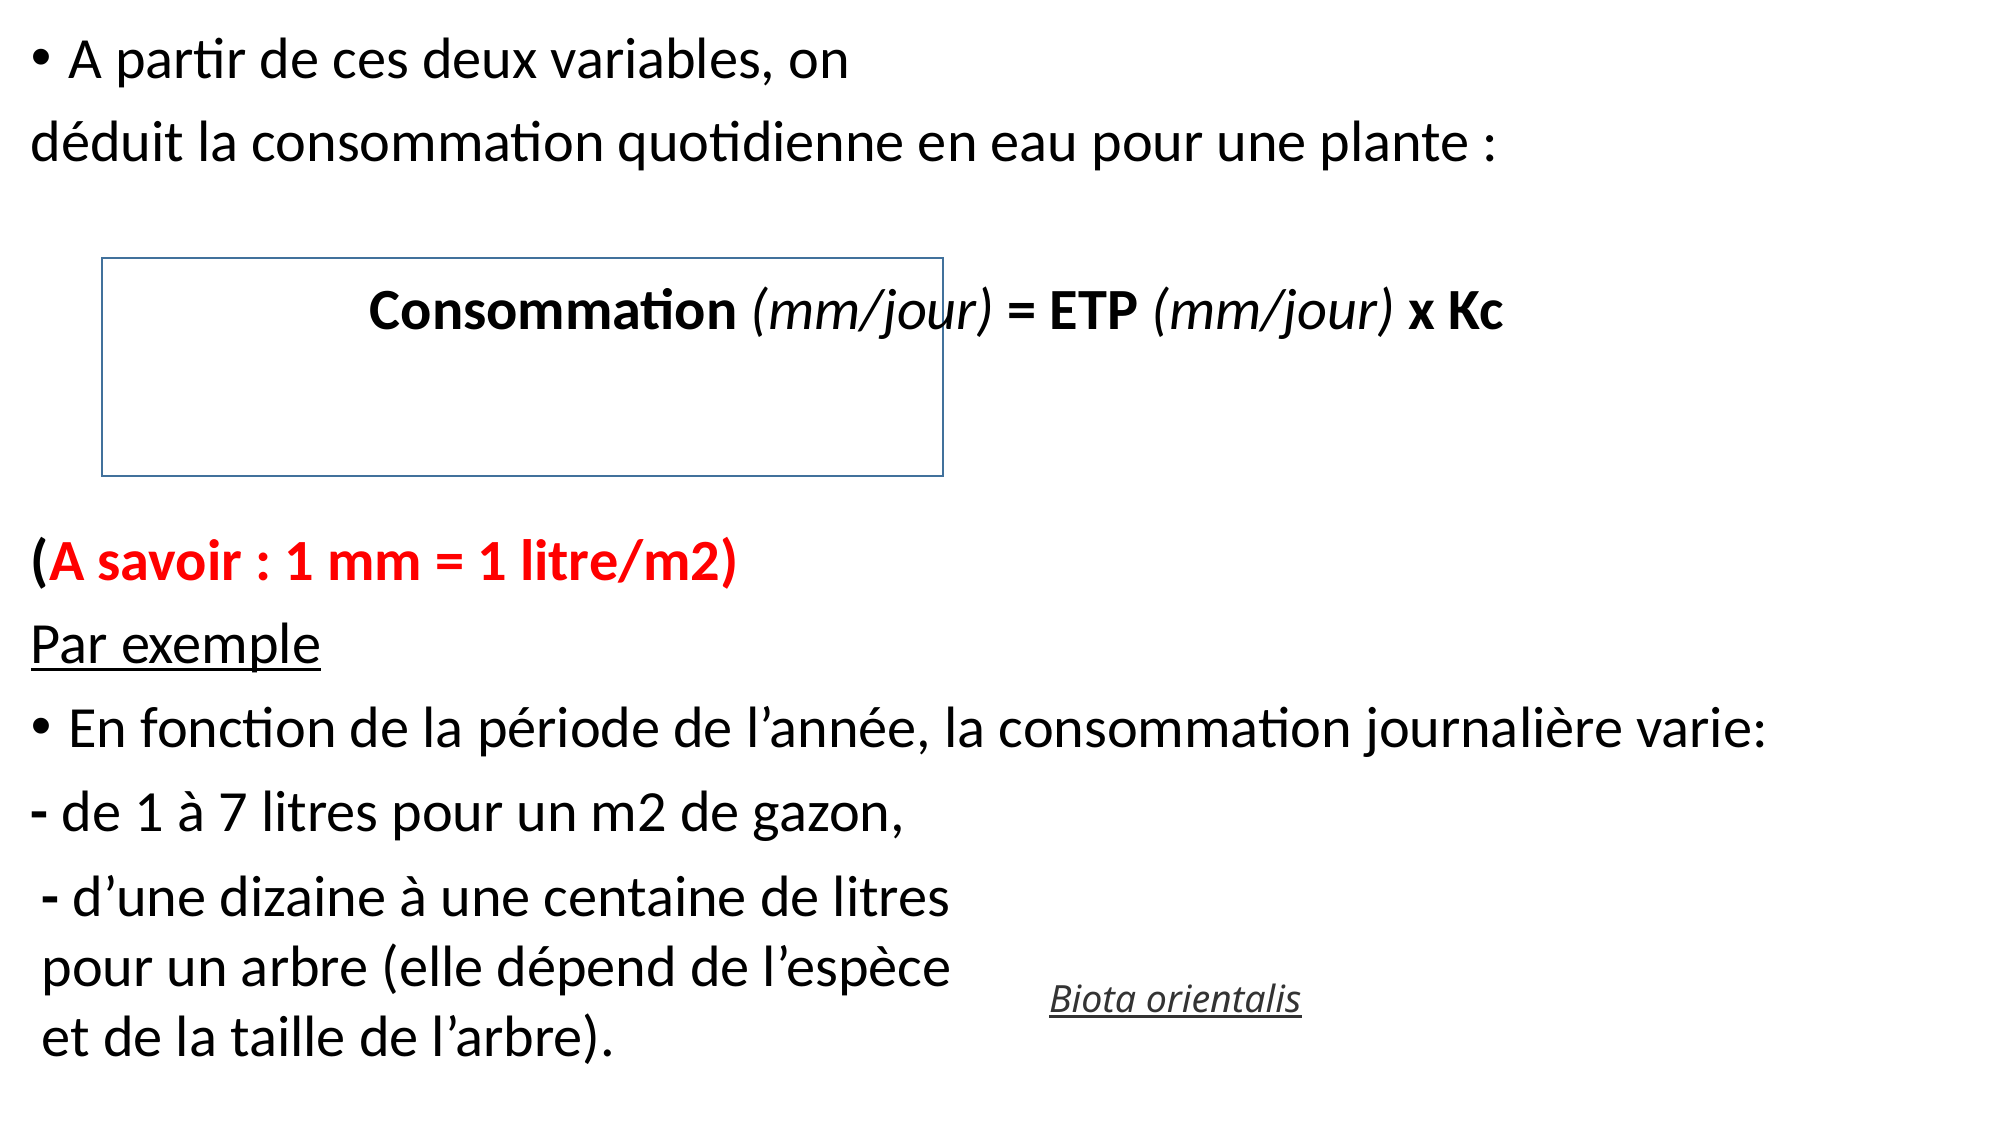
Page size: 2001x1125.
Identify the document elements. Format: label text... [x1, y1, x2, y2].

text_box - d’une dizaine à une centaine de litres pour un arbre (elle dépend de l’espèce et de la taille de l’arbre). [27, 851, 1027, 1121]
list A partir de ces deux variables, on déduit la consommation quotidienne en eau pour une plante : Consommation (mm/jour) = ETP (mm/jour) x Kc (A savoir : 1 mm = 1 litre/m2) Par exemple En fonction de la période de l’année, la consommation journalière varie: - de 1 à 7 litres pour un m2 de gazon, [15, 20, 1973, 1071]
text_box Biota orientalis [1034, 967, 1317, 1027]
